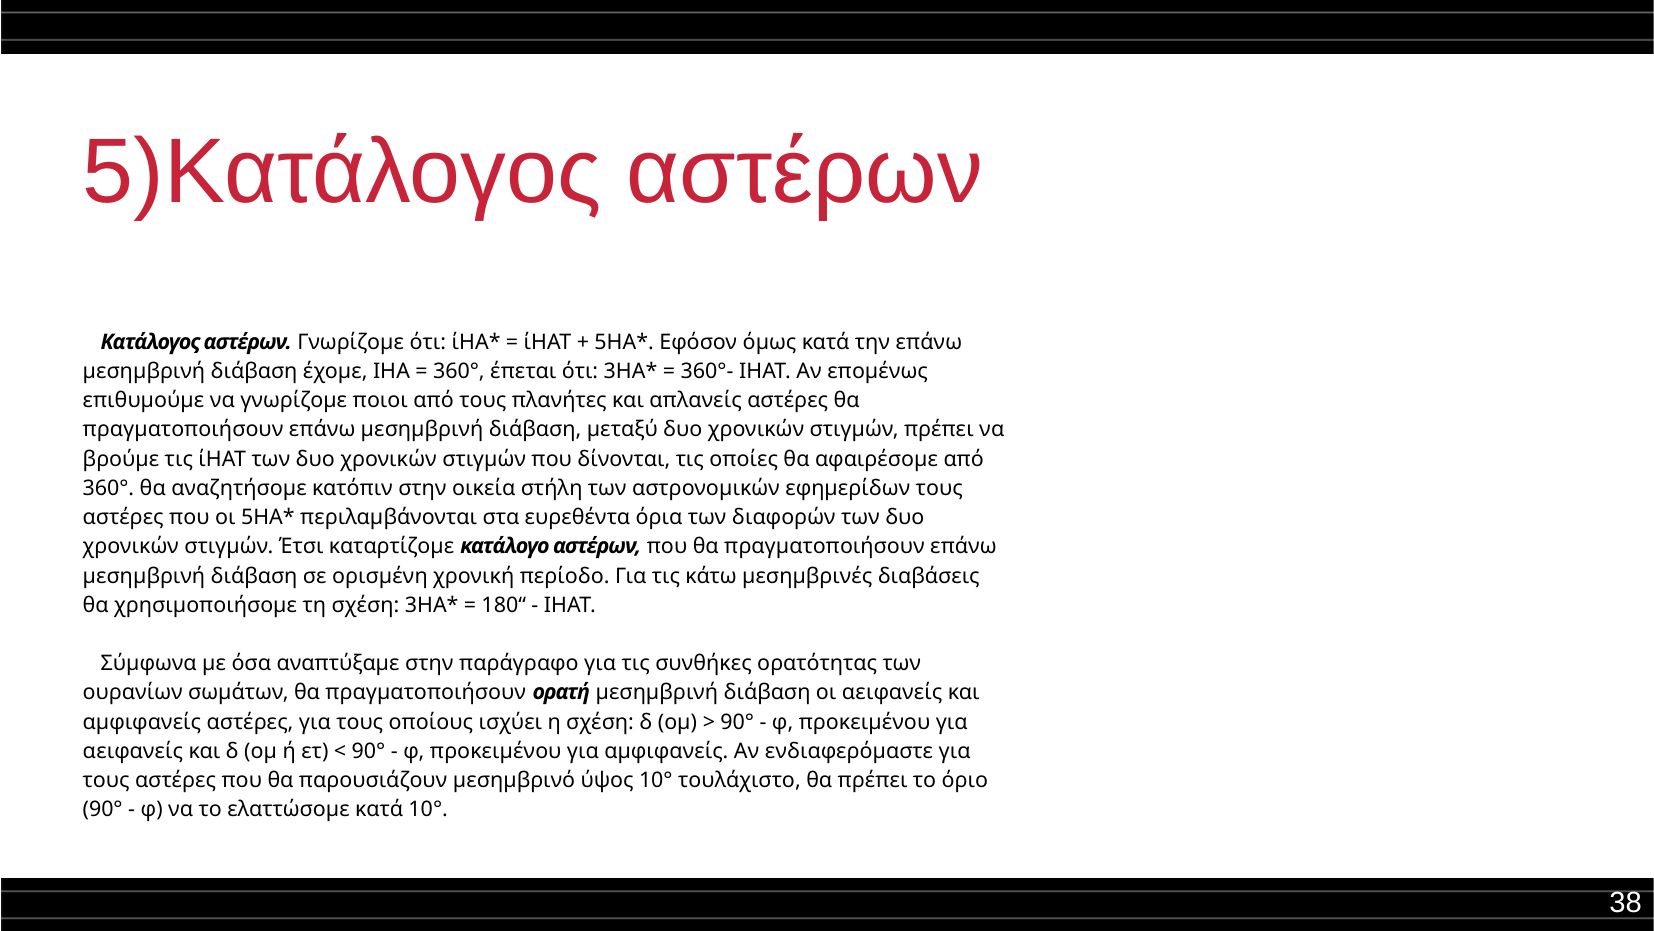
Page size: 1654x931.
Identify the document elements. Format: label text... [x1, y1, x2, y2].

title 5)Κατάλογος αστέρων [82, 92, 1571, 249]
picture [1, 0, 1654, 54]
picture [1, 878, 1654, 931]
list Κατάλογος αστέρων. Γνωρίζομε ότι: ίΗΑ* = ίΗΑΤ + 5ΗΑ*. Εφόσον όμως κατά την επάνω μεσημβρινή διάβαση έχομε, ΙΗΑ = 360°, έπεται ότι: 3ΗΑ* = 360°- ΙΗΑΤ. Αν επομένως επιθυμούμε να γνωρίζομε ποιοι από τους πλανήτες και απλανείς αστέρες θα πραγματοποιή­σουν επάνω μεσημβρινή διάβαση, μεταξύ δυο χρονικών στιγμών, πρέπει να βρούμε τις ίΗΑΤ των δυο χρονικών στιγμών που δίνονται, τις οποίες θα αφαιρέσομε από 360°. θα αναζητήσομε κατόπιν στην οικεία στήλη των αστρονομικών εφημερίδων τους αστέρες που οι 5ΗΑ* περιλαμβάνονται στα ευρεθέντα όρια των διαφορών των δυο χρονικών στιγμών. Έτσι καταρτίζομε κατάλογο αστέρων, που θα πραγματοποιήσουν επάνω μεσημβρινή διάβαση σε ορισμένη χρονική περίοδο. Για τις κάτω μεσημβρινές διαβάσεις θα χρησιμοποιήσομε τη σχέση: 3ΗΑ* = 180“ - ΙΗΑΤ. Σύμφωνα με όσα αναπτύξαμε στην παράγραφο για τις συνθήκες ορατότητας των ουρανίων σωμάτων, θα πραγματοποιήσουν ορατή μεσημβρινή διάβαση οι αειφανείς και αμφιφανείς αστέρες, για τους οποίους ισχύει η σχέση: δ (ομ) > 90° - φ, προκειμένου για αειφανείς και δ (ομ ή ετ) < 90° - φ, προκειμένου για αμφιφανείς. Αν ενδιαφερόμαστε για τους αστέρες που θα παρουσιάζουν μεσημβρινό ύψος 10° τουλάχιστο, θα πρέπει το όριο (90° - φ) να το ελαττώσομε κατά 10°. [82, 271, 1013, 826]
